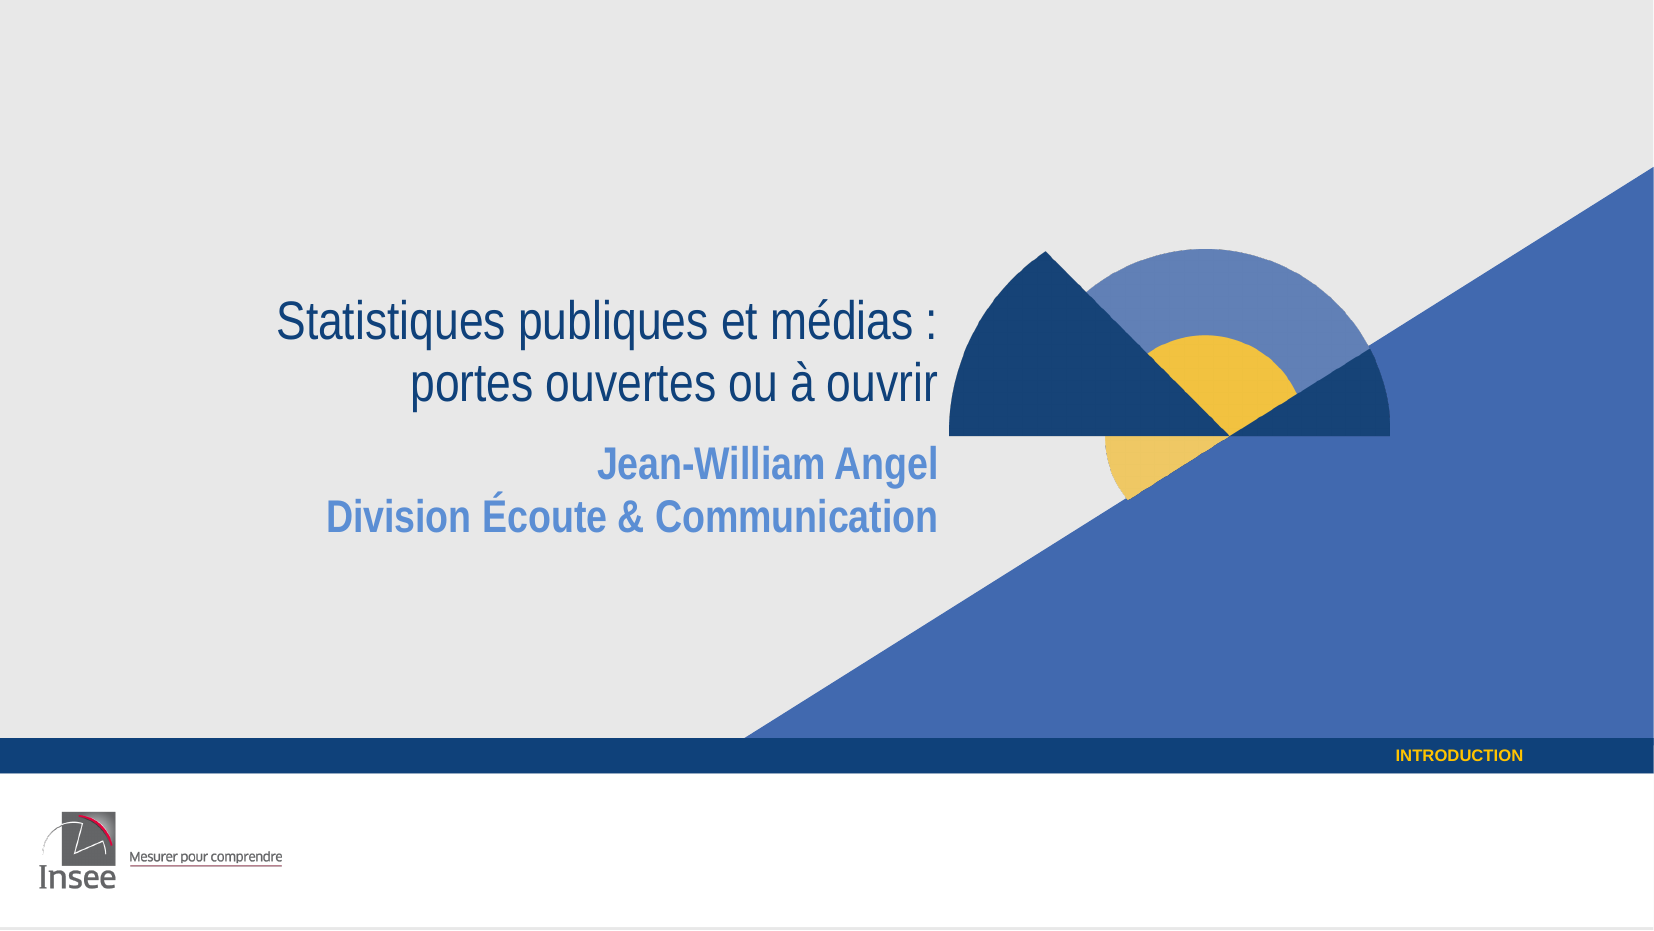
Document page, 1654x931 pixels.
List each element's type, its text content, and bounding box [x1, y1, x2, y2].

picture [949, 249, 1390, 500]
title Statistiques publiques et médias : portes ouvertes ou à ouvrir [230, 242, 939, 414]
subtitle Jean-William Angel Division Écoute & Communication [230, 437, 939, 615]
picture [35, 785, 282, 892]
